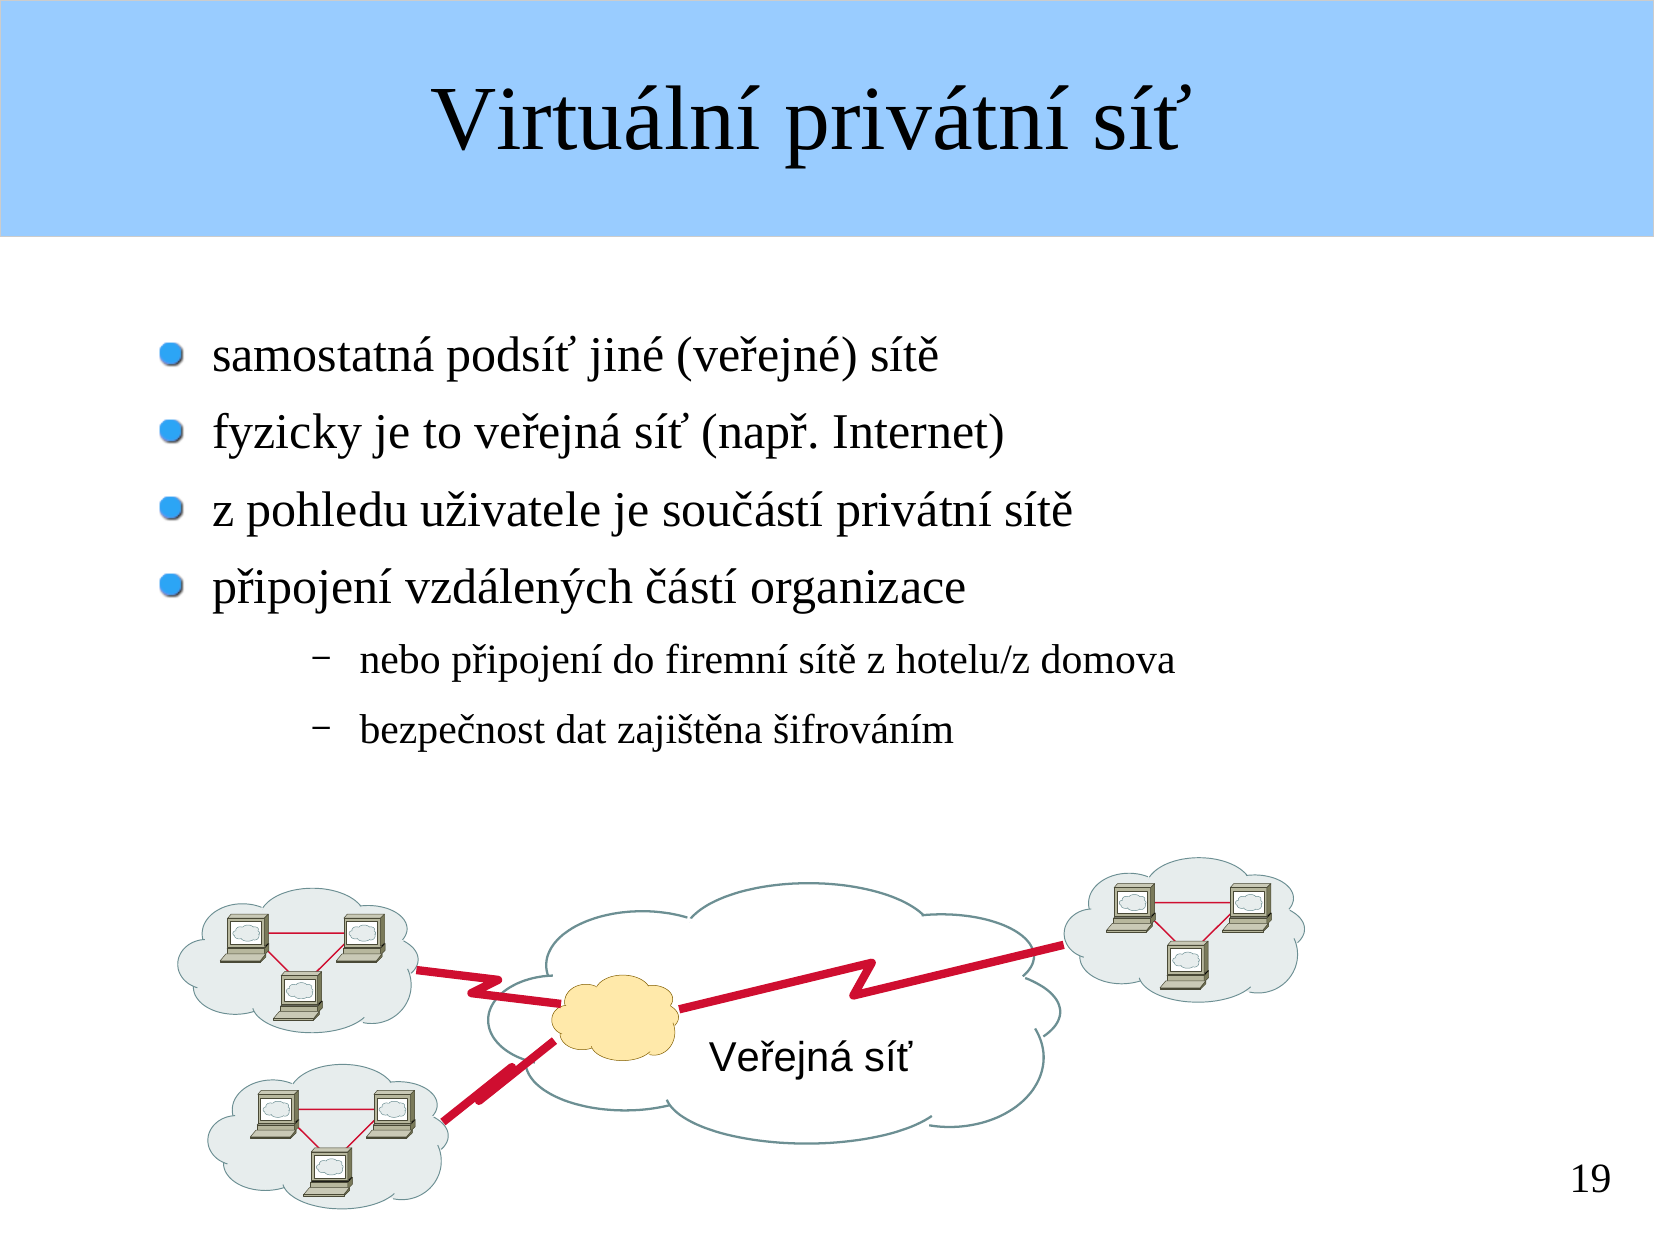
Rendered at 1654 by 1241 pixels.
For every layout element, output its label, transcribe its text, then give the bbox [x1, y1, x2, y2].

list samostatná podsíť jiné (veřejné) sítě fyzicky je to veřejná síť (např. Internet) z pohledu uživatele je součástí privátní sítě připojení vzdálených částí organizace nebo připojení do firemní sítě z hotelu/z domova bezpečnost dat zajištěna šifrováním [123, 327, 1536, 1211]
picture [485, 856, 1306, 1146]
text_box Veřejná síť [708, 1033, 910, 1105]
picture [176, 887, 420, 1035]
title Virtuální privátní síť [0, 0, 1625, 237]
picture [206, 1063, 450, 1211]
